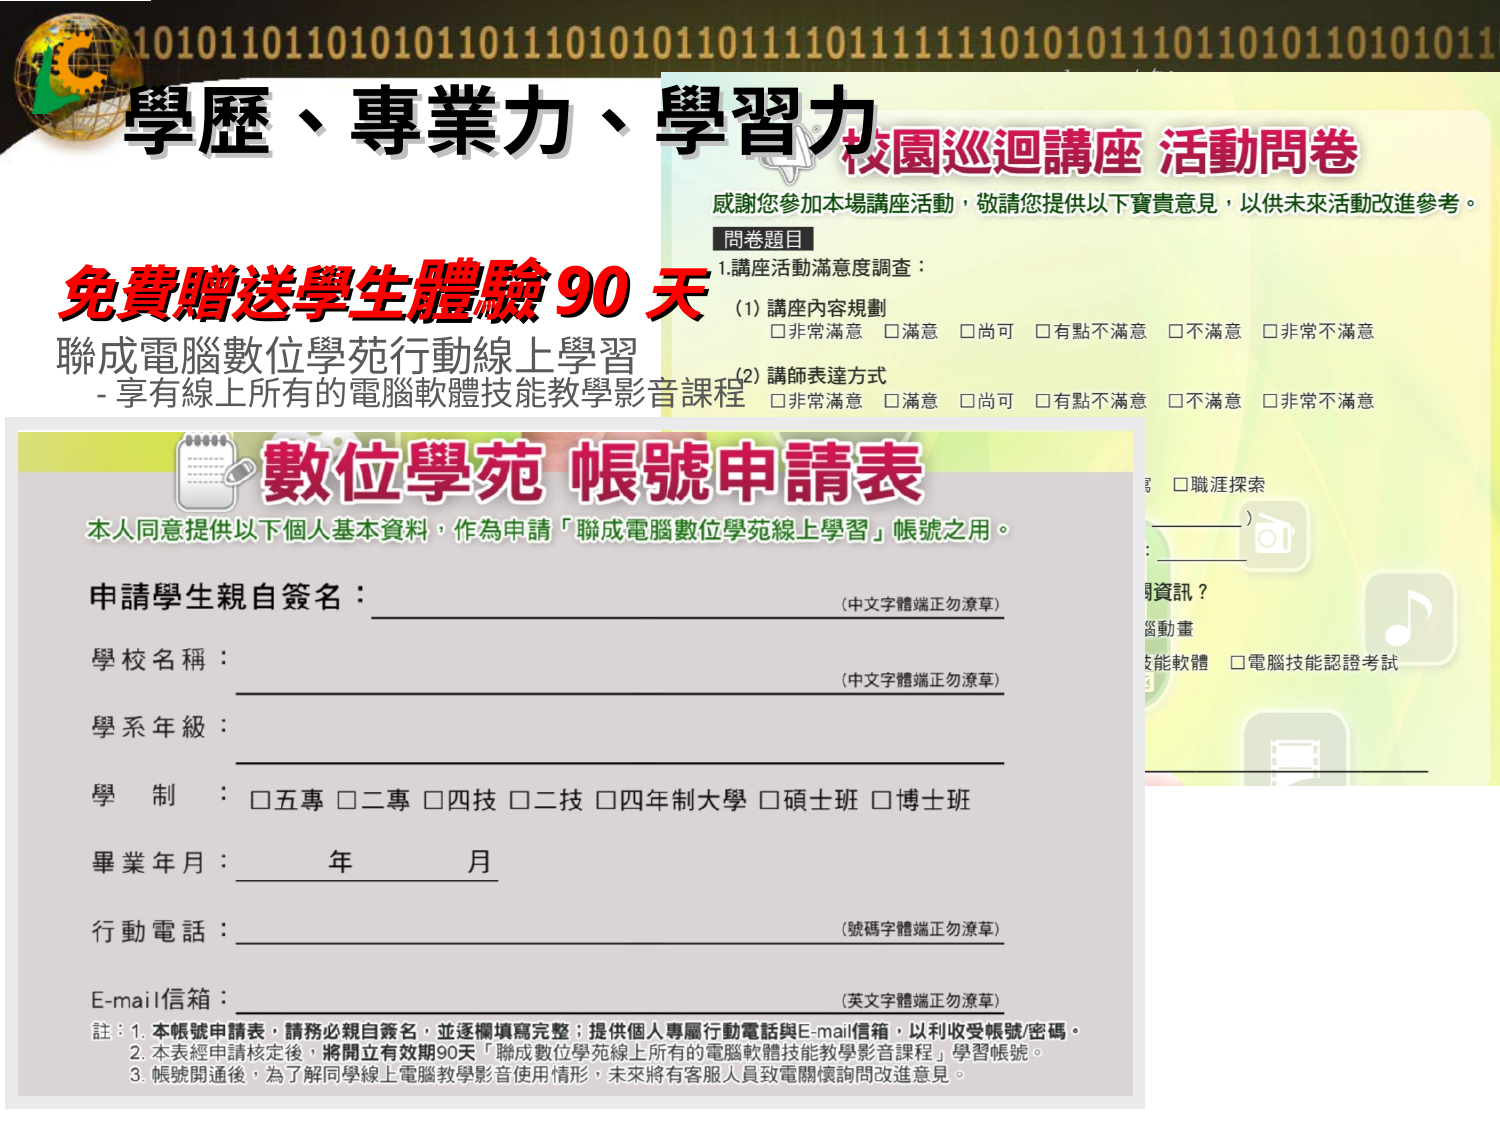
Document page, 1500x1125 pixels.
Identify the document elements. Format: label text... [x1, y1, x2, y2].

list 學歷、專業力、學習力 [106, 66, 1296, 185]
picture [19, 24, 107, 114]
picture [17, 429, 1133, 1097]
text_box http://www.lccnet.tv [891, 27, 1470, 72]
picture [661, 72, 1500, 787]
text_box 免費贈送學生體驗90天 聯成電腦數位學苑行動線上學習 -享有線上所有的電腦軟體技能教學影音課程 [40, 208, 1447, 433]
